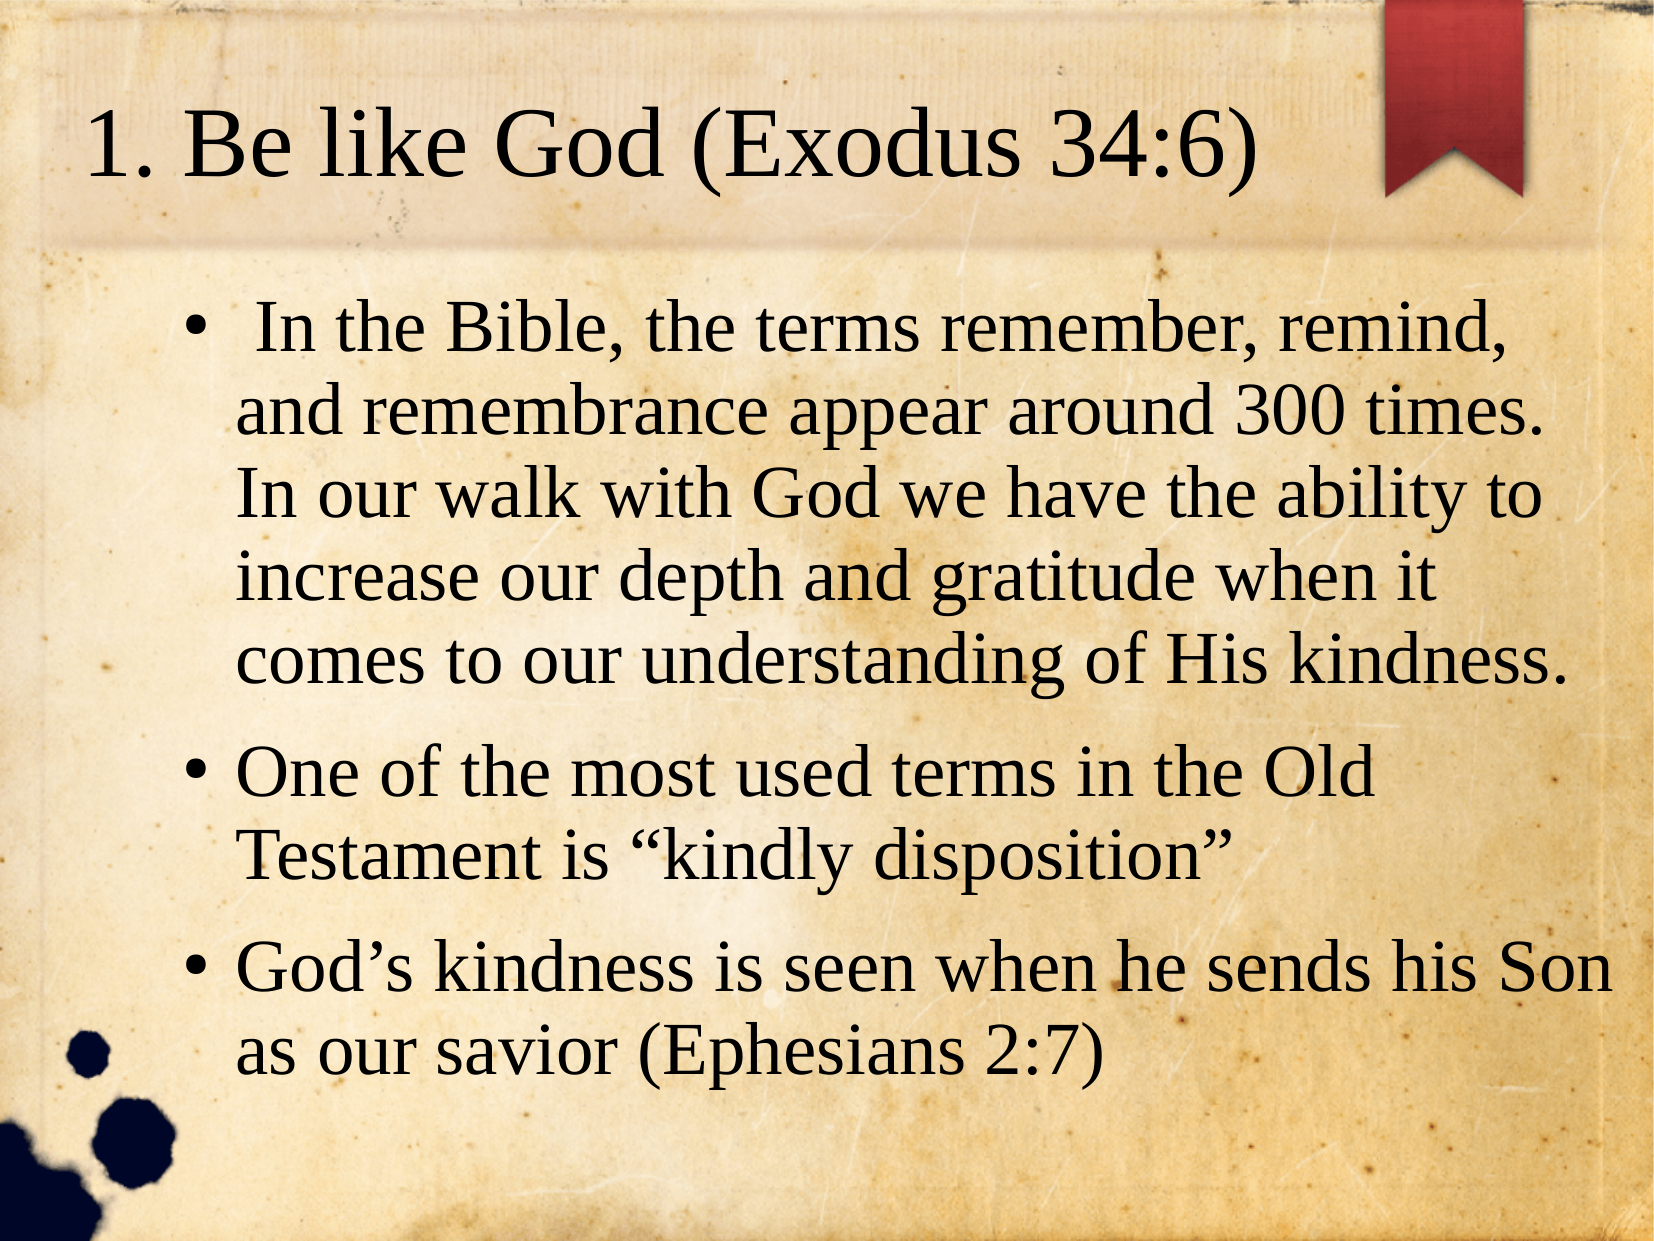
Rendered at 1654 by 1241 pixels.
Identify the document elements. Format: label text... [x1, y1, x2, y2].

picture [0, 0, 1654, 1241]
title 1. Be like God (Exodus 34:6) [82, 49, 1347, 237]
list In the Bible, the terms remember, remind, and remembrance appear around 300 times. In our walk with God we have the ability to increase our depth and gratitude when it comes to our understanding of His kindness. One of the most used terms in the Old Testament is “kindly disposition” God’s kindness is seen when he sends his Son as our savior (Ephesians 2:7) [164, 285, 1621, 1201]
